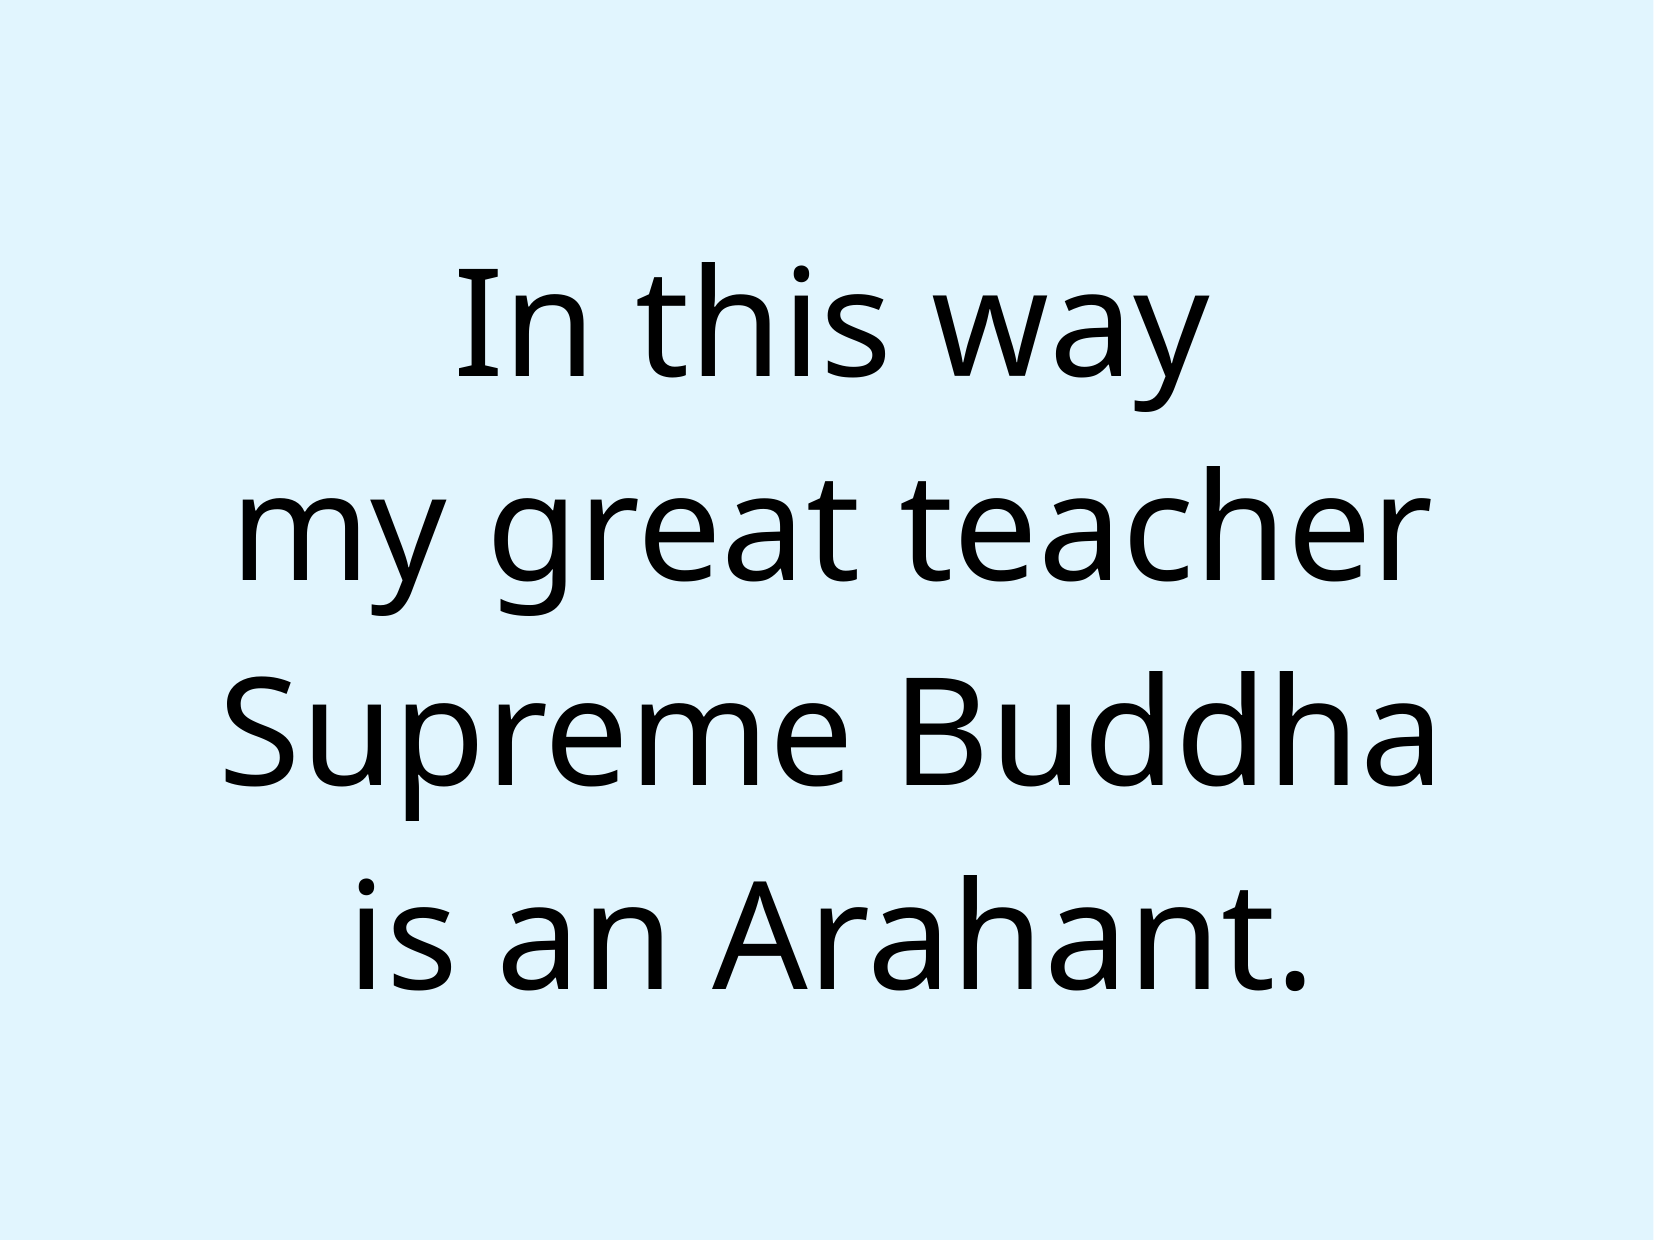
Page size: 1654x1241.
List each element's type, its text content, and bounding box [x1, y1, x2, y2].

subtitle In this way my great teacher Supreme Buddha is an Arahant. [45, 1, 1618, 1241]
